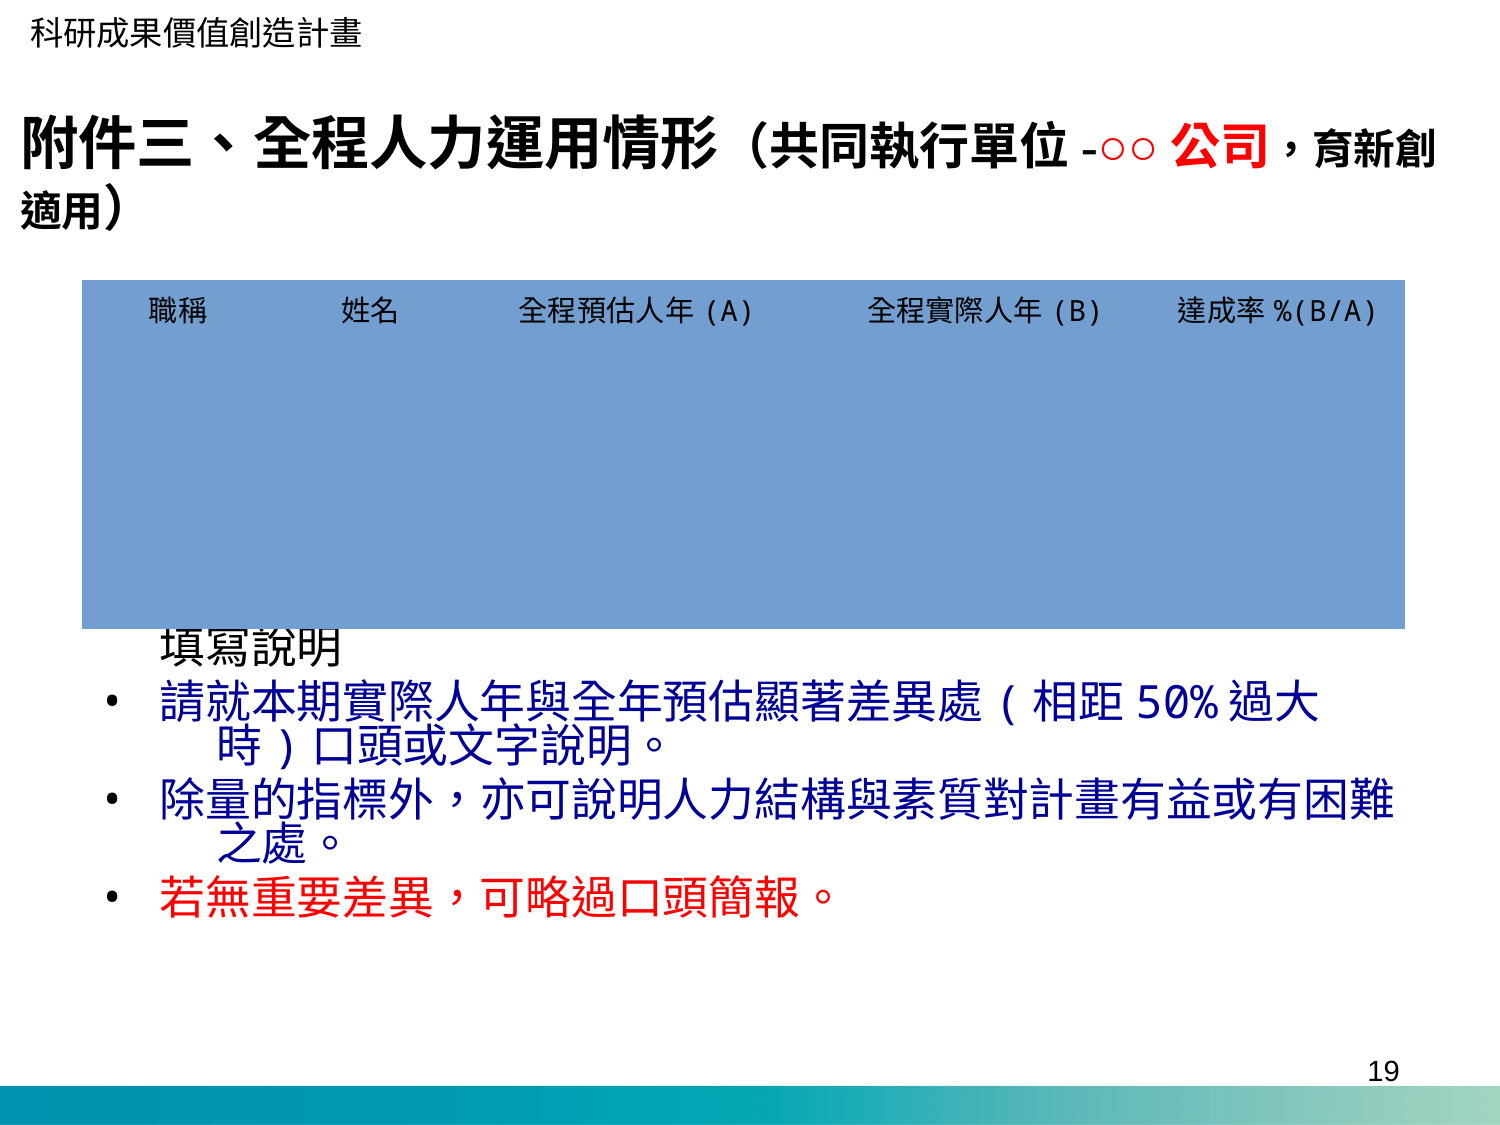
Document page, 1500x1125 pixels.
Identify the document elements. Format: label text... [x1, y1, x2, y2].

table_header 全程預估人年(A) [466, 280, 808, 330]
table_cell [1163, 450, 1405, 510]
table_cell [274, 330, 466, 390]
table_cell [274, 390, 466, 450]
table_cell [1163, 330, 1405, 390]
text_box 18 [1352, 1044, 1500, 1123]
table_cell [274, 450, 466, 510]
table_cell [466, 510, 808, 570]
table_cell [1163, 390, 1405, 450]
table_cell [466, 390, 808, 450]
table_cell [466, 570, 808, 629]
table_cell [808, 330, 1163, 390]
table_cell [82, 450, 274, 510]
table_cell [466, 330, 808, 390]
table_cell [1163, 510, 1405, 570]
table_cell [82, 390, 274, 450]
table_header 達成率%(B/A) [1163, 280, 1405, 330]
table_cell [274, 570, 466, 629]
list 填寫說明 請就本期實際人年與全年預估顯著差異處(相距50%過大時)口頭或文字說明。 除量的指標外，亦可說明人力結構與素質對計畫有益或有困難之處。 若無重要差異，可略過口頭簡報。 [88, 621, 1412, 988]
table_cell [808, 390, 1163, 450]
table_cell [82, 570, 274, 629]
table_header 全程實際人年(B) [808, 280, 1163, 330]
table_cell [274, 510, 466, 570]
table_cell [808, 570, 1163, 629]
table_cell [466, 450, 808, 510]
table_header 職稱 [82, 280, 274, 330]
table_cell [808, 450, 1163, 510]
table_cell [82, 330, 274, 390]
text_box 附件三、全程人力運用情形（共同執行單位-○○公司，育新創適用） [5, 99, 1482, 244]
table_cell [82, 510, 274, 570]
table_cell [1163, 570, 1405, 629]
table_cell [808, 510, 1163, 570]
table_header 姓名 [274, 280, 466, 330]
